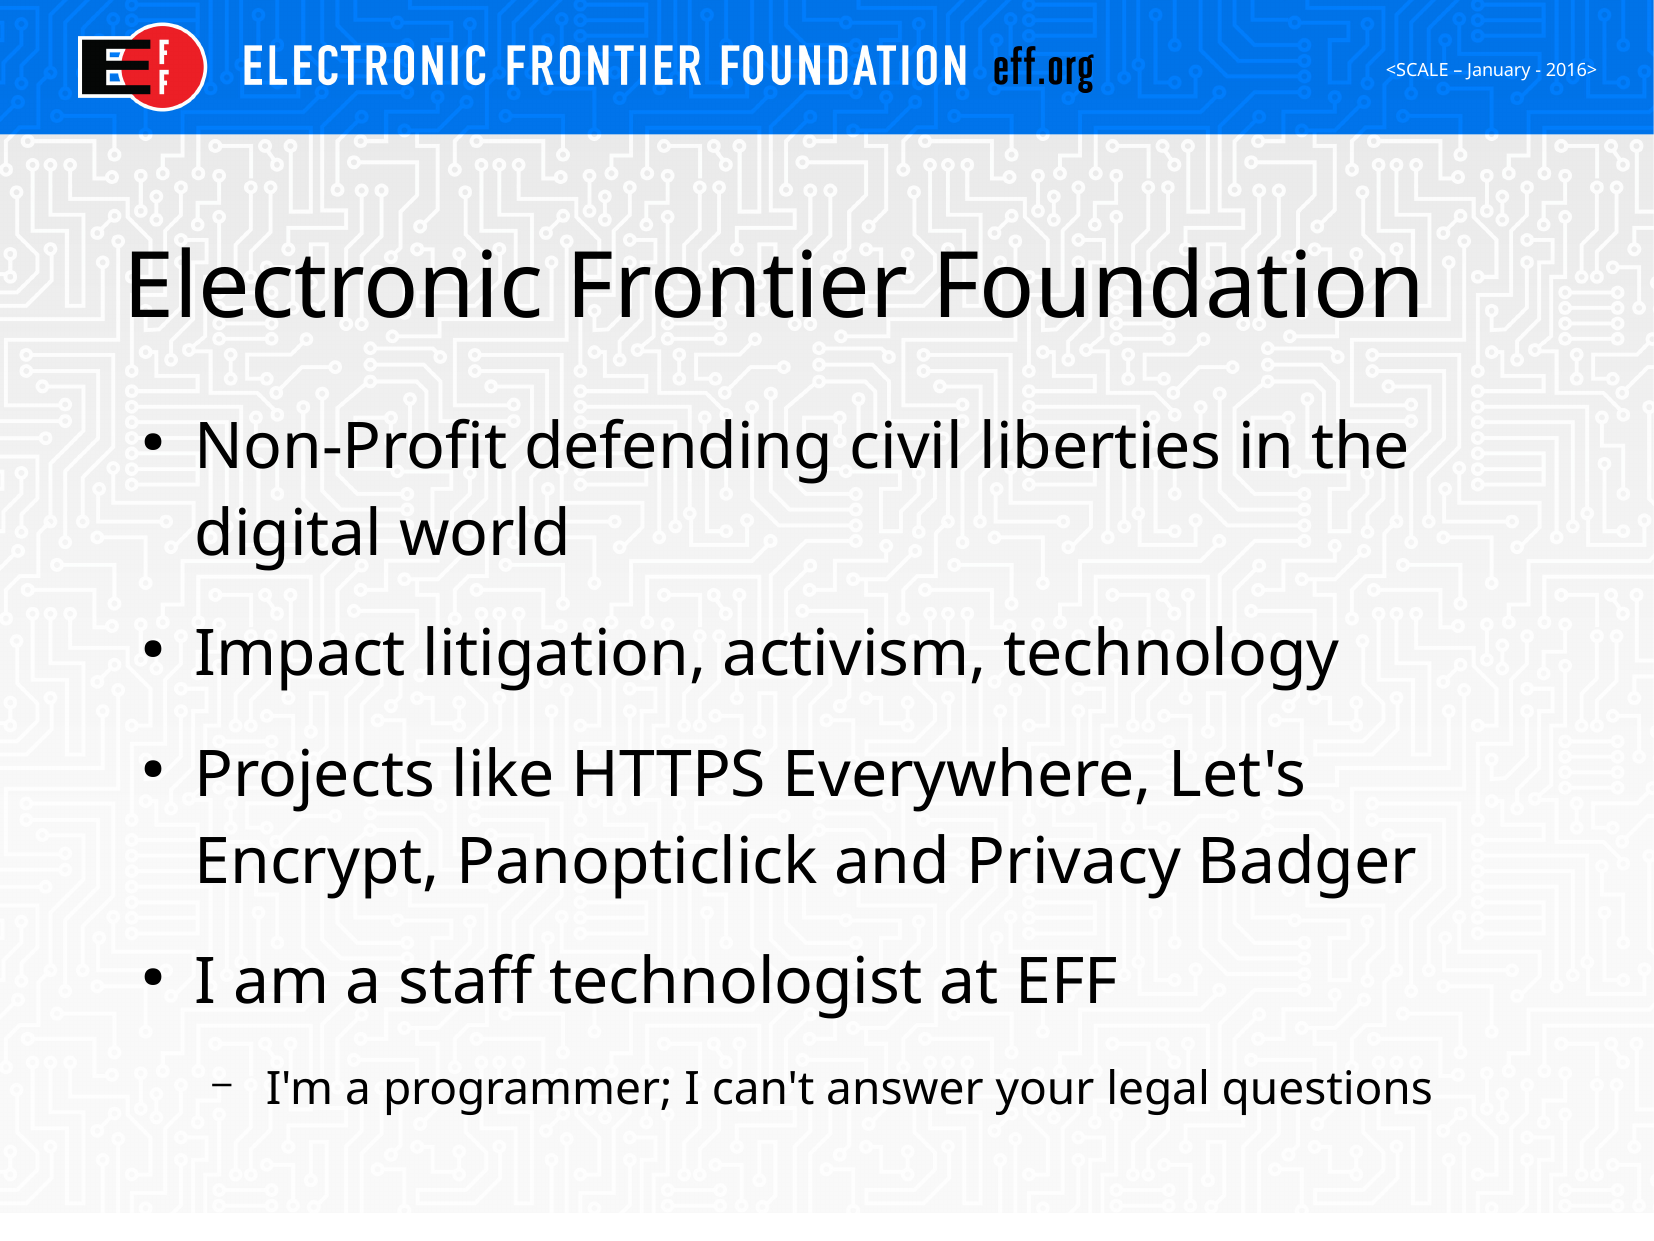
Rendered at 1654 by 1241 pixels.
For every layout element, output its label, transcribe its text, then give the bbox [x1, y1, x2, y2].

title Electronic Frontier Foundation [124, 179, 1530, 386]
list Non-Profit defending civil liberties in the digital world Impact litigation, activism, technology Projects like HTTPS Everywhere, Let's Encrypt, Panopticlick and Privacy Badger I am a staff technologist at EFF I'm a programmer; I can't answer your legal questions [124, 399, 1530, 1144]
picture [0, 0, 1654, 1213]
